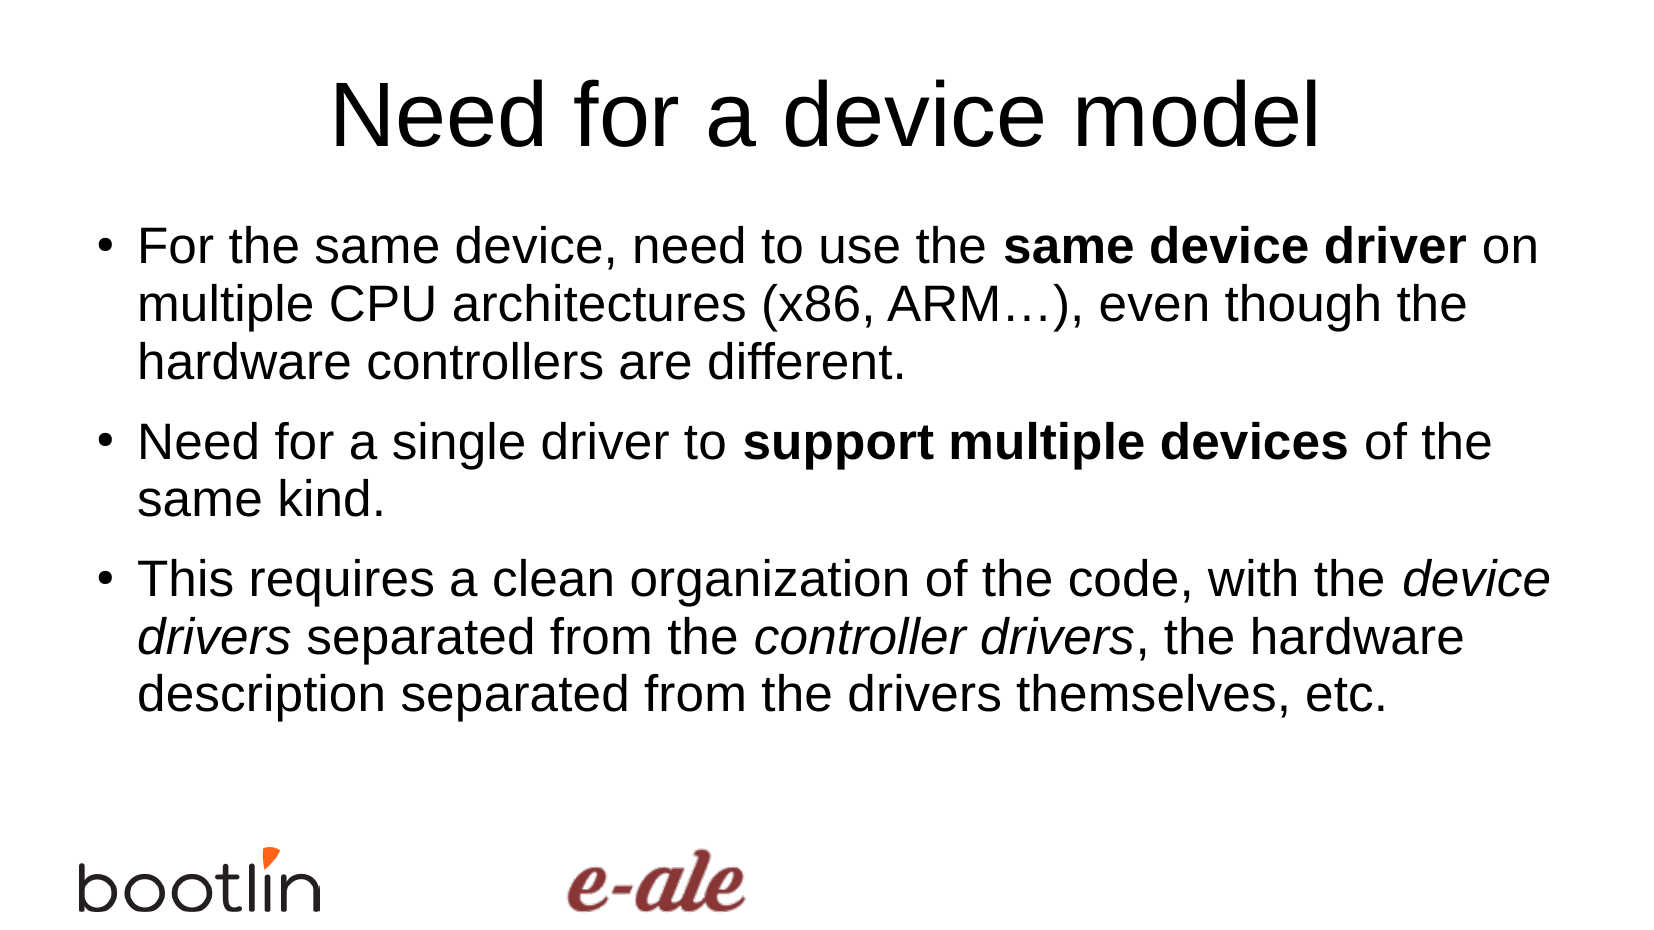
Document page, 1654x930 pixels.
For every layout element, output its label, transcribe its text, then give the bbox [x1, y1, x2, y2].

picture [79, 847, 320, 912]
title Need for a device model [82, 37, 1571, 193]
list For the same device, need to use the same device driver on multiple CPU architectures (x86, ARM…), even though the hardware controllers are different. Need for a single driver to support multiple devices of the same kind. This requires a clean organization of the code, with the device drivers separated from the controller drivers, the hardware description separated from the drivers themselves, etc. [82, 217, 1571, 757]
picture [565, 847, 749, 915]
